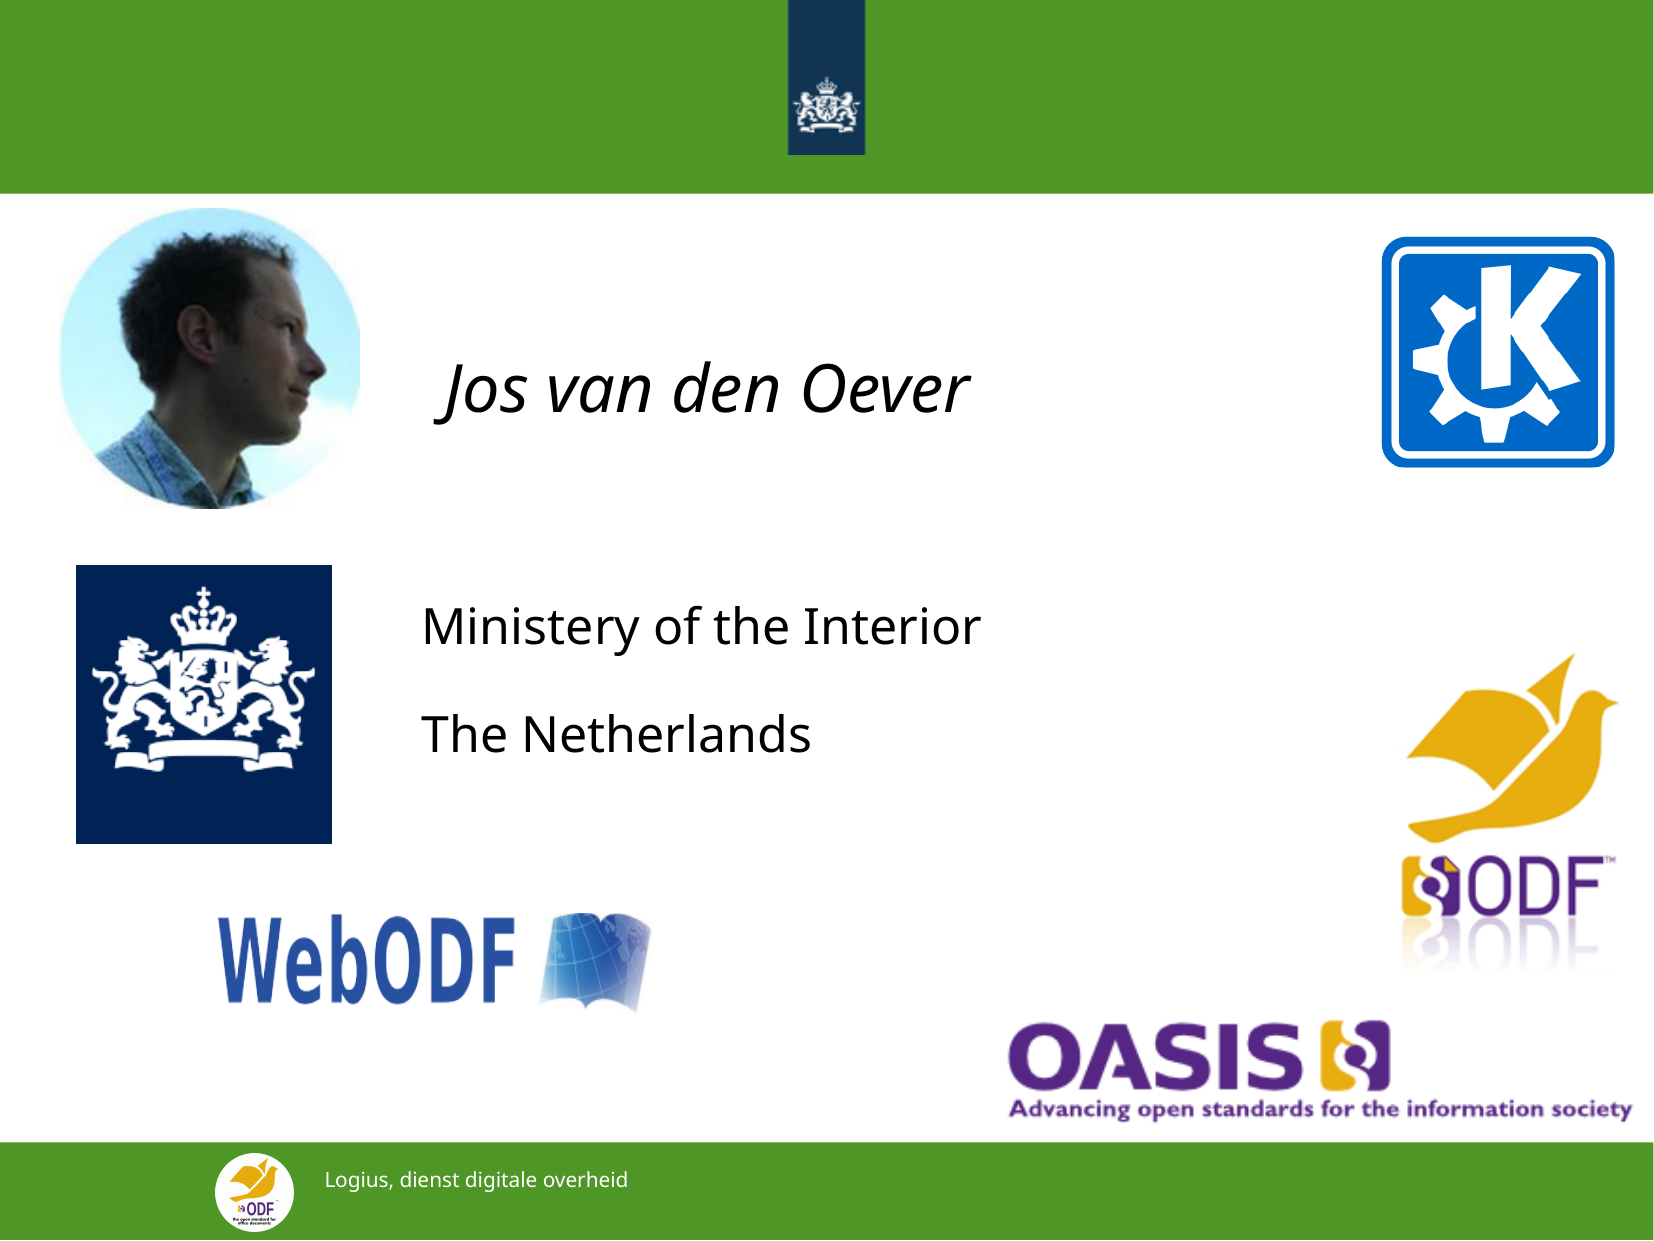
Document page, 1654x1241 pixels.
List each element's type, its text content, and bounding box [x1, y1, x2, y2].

picture [215, 1153, 294, 1232]
picture [0, 0, 1654, 155]
picture [59, 208, 360, 509]
text_box Ministery of the Interior The Netherlands [344, 585, 1005, 691]
text_box Jos van den Oever [373, 340, 1037, 431]
picture [997, 650, 1641, 1126]
picture [76, 565, 332, 844]
picture [1381, 236, 1615, 468]
picture [218, 913, 653, 1017]
